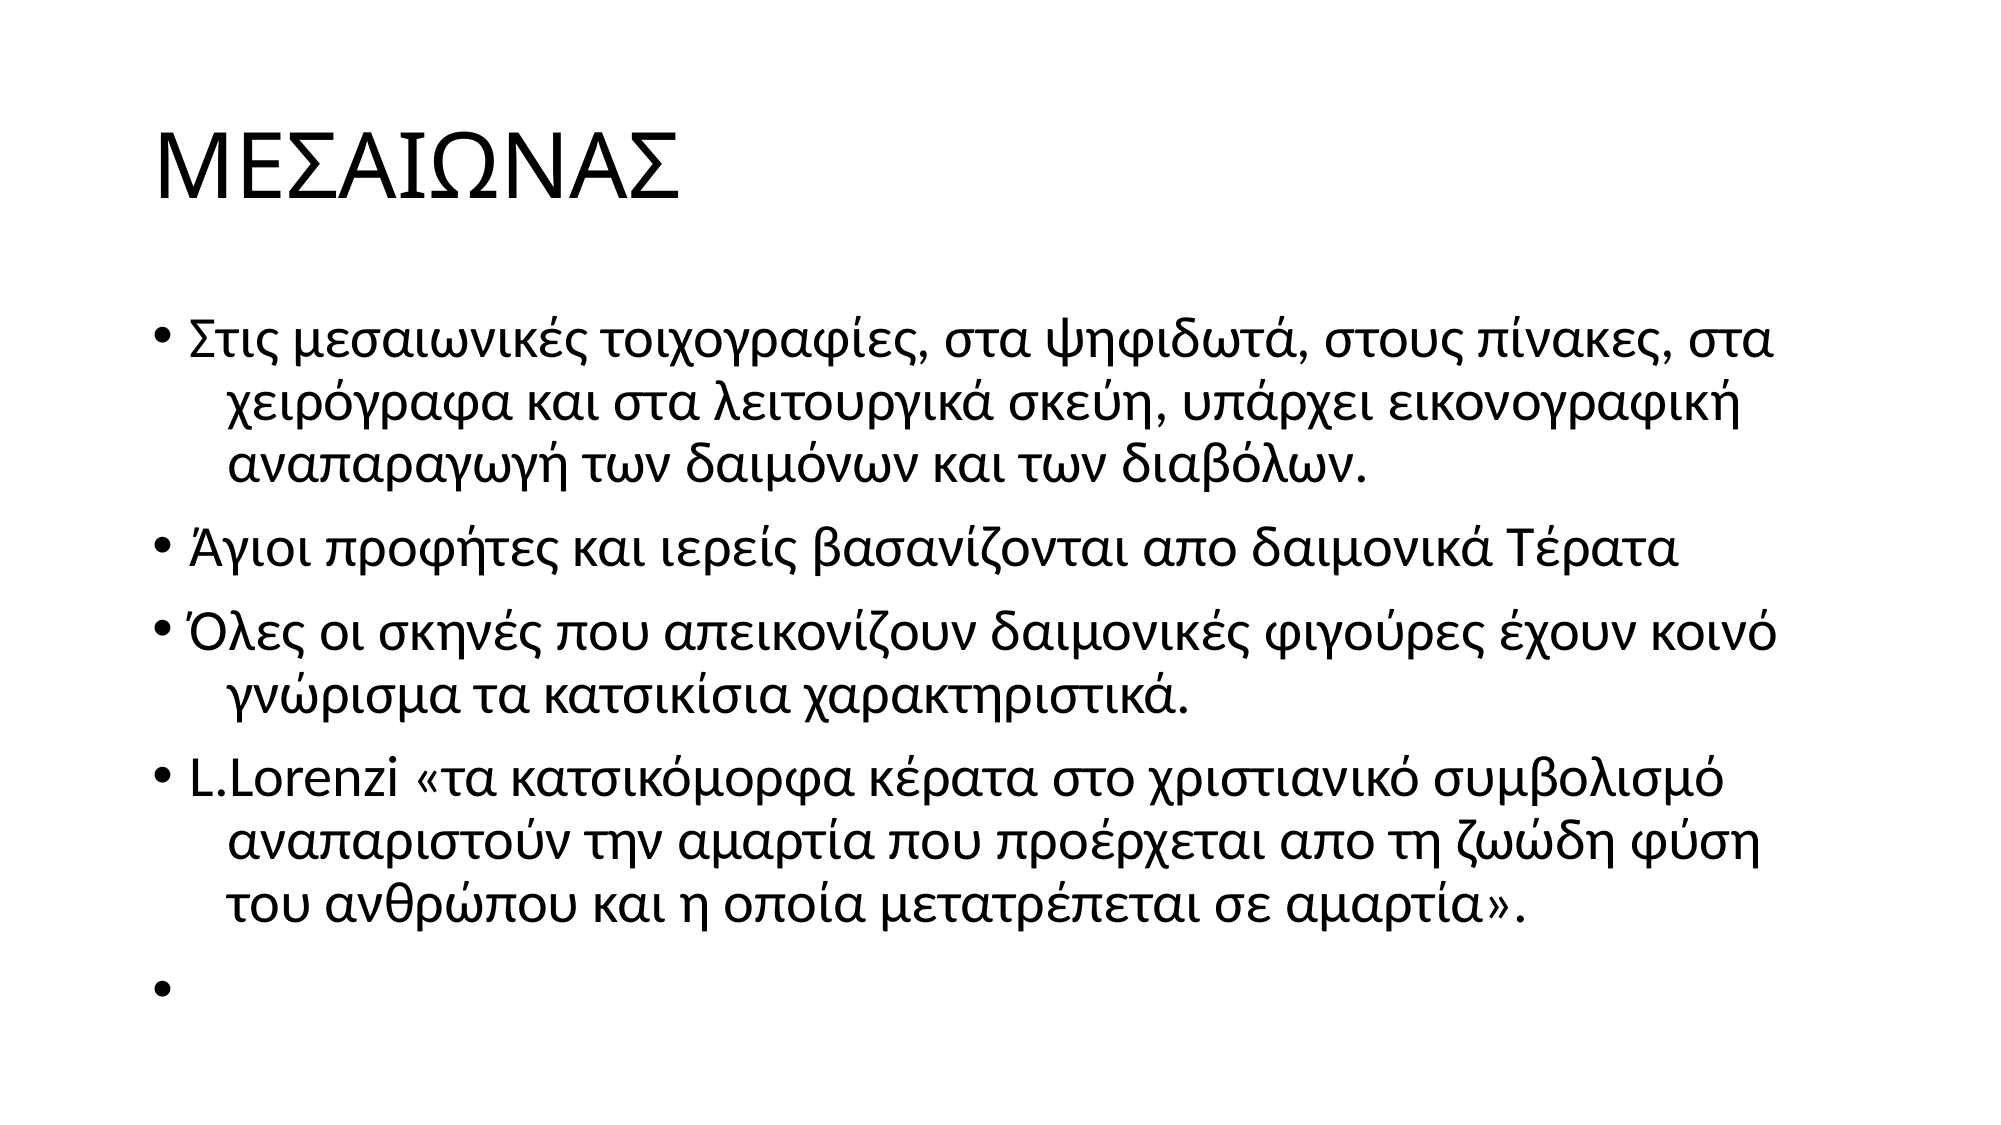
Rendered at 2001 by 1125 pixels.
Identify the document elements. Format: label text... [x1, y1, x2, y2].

title ΜΕΣΑΙΩΝΑΣ [137, 59, 1863, 278]
list Στις μεσαιωνικές τοιχογραφίες, στα ψηφιδωτά, στους πίνακες, στα χειρόγραφα και στα λειτουργικά σκεύη, υπάρχει εικονογραφική αναπαραγωγή των δαιμόνων και των διαβόλων. Άγιοι προφήτες και ιερείς βασανίζονται απο δαιμονικά Τέρατα Όλες οι σκηνές που απεικονίζουν δαιμονικές φιγούρες έχουν κοινό γνώρισμα τα κατσικίσια χαρακτηριστικά. L.Lorenzi «τα κατσικόμορφα κέρατα στο χριστιανικό συμβολισμό αναπαριστούν την αμαρτία που προέρχεται απο τη ζωώδη φύση του ανθρώπου και η οποία μετατρέπεται σε αμαρτία». [137, 299, 1863, 1014]
